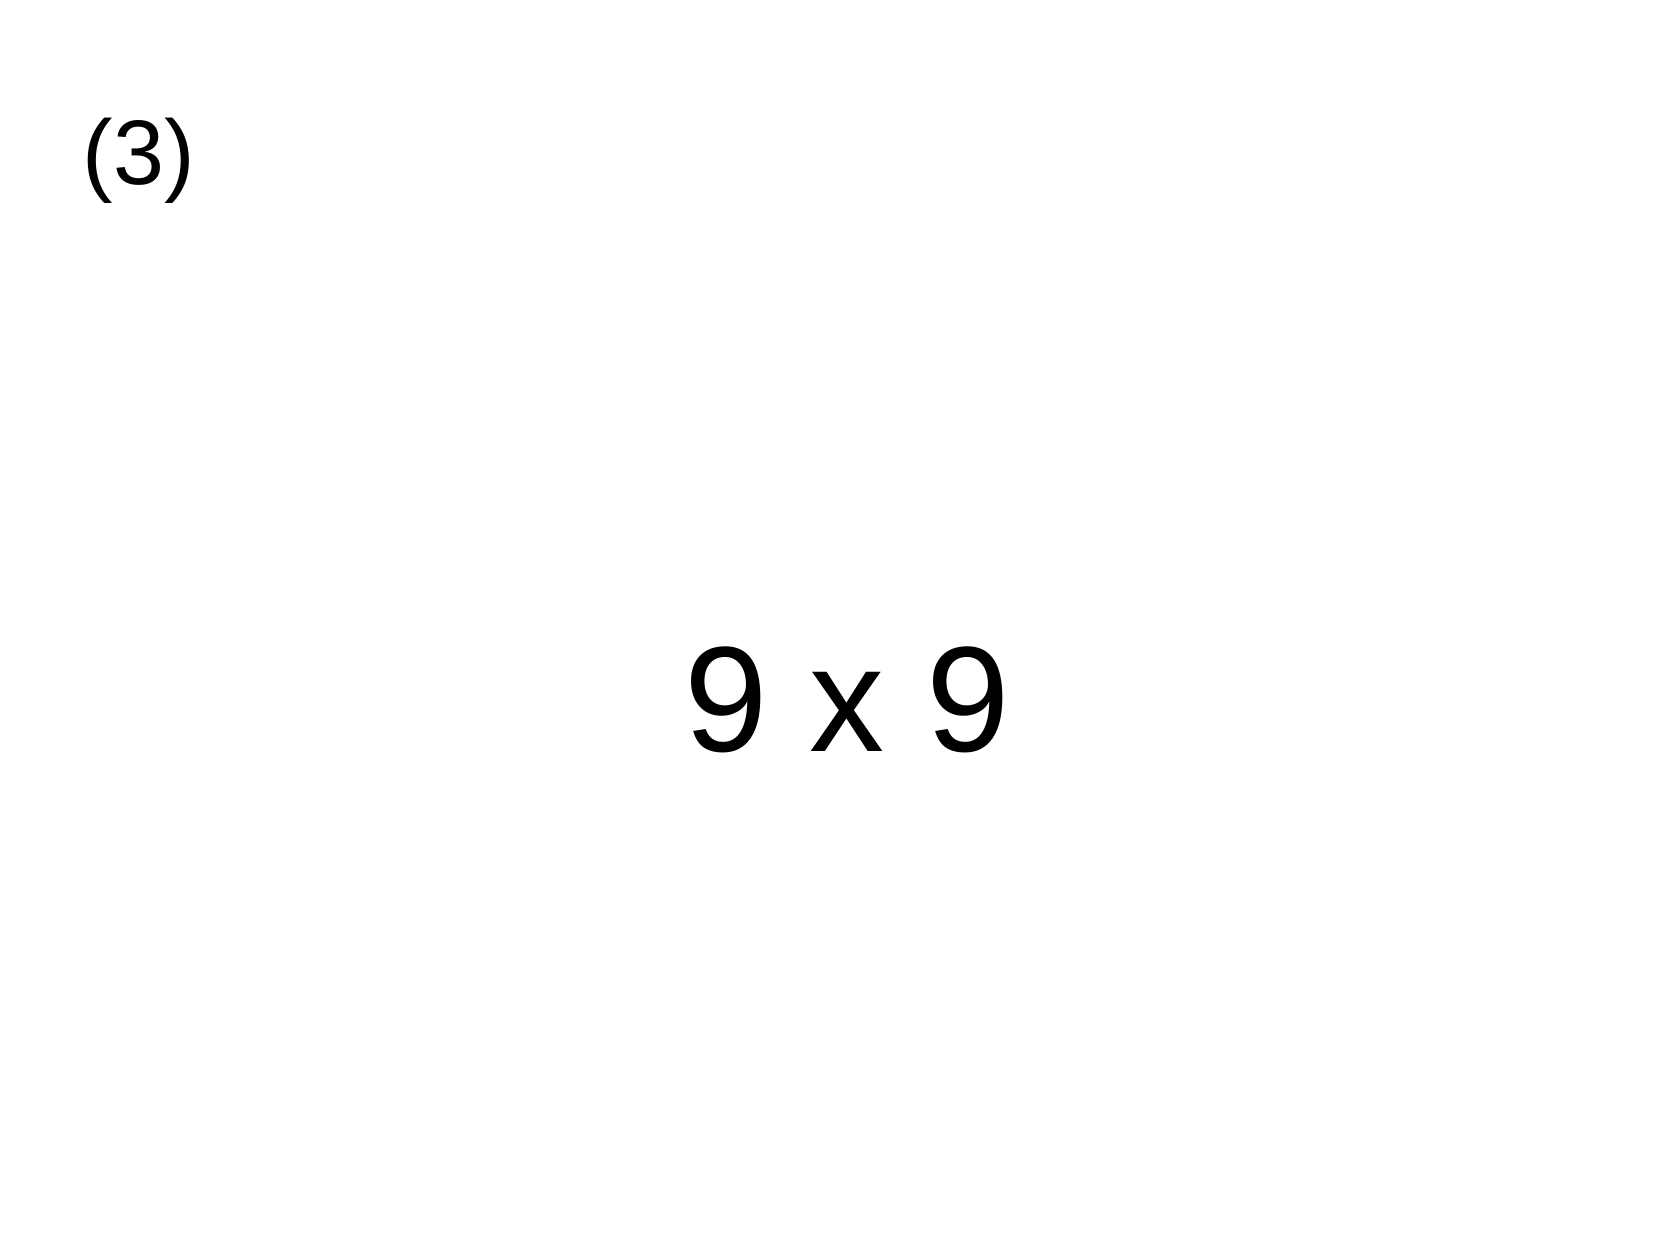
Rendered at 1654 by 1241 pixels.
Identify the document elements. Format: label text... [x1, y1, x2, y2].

subtitle 9 x 9 [82, 297, 1571, 1102]
title (3) [82, 56, 1571, 250]
